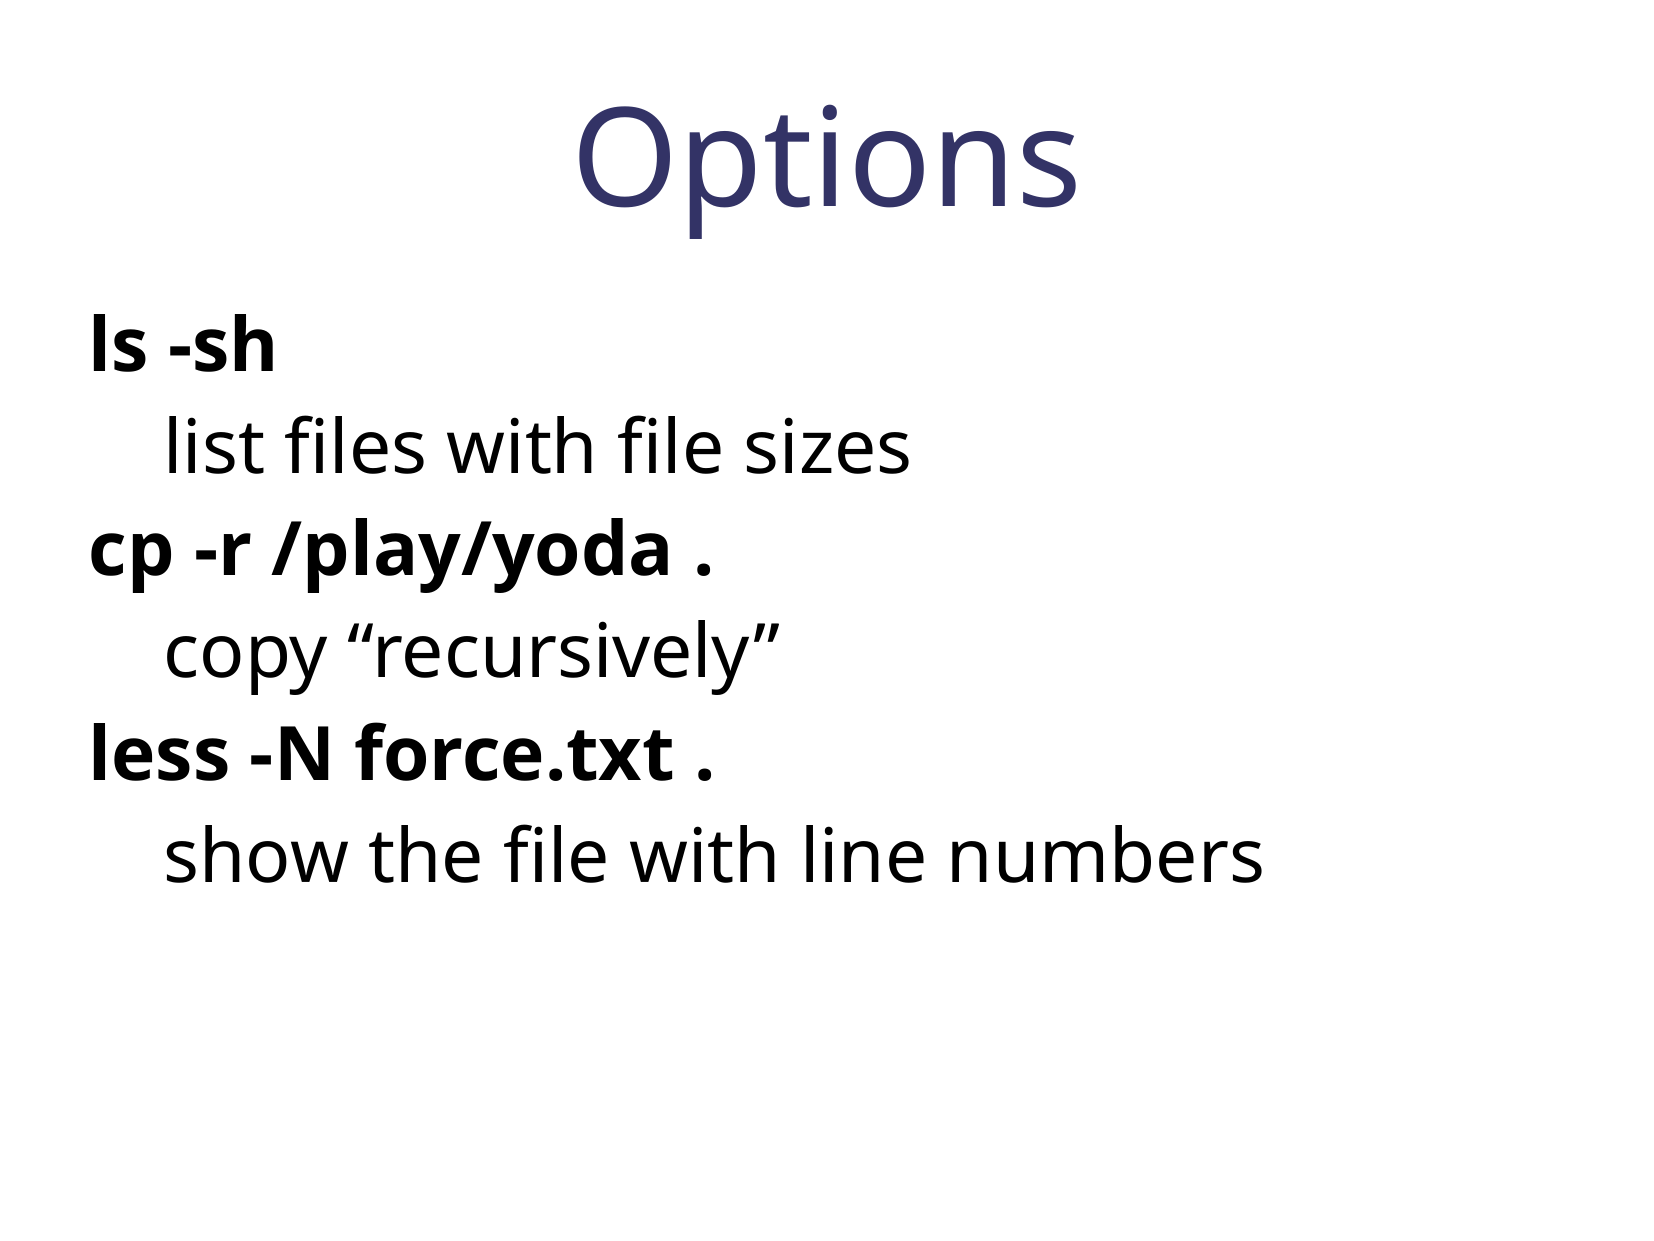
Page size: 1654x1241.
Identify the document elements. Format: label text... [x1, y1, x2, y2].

text_box ls -sh list files with file sizes cp -r /play/yoda . copy “recursively” less -N force.txt . show the file with line numbers [74, 283, 1654, 937]
title Options [0, 56, 1654, 250]
